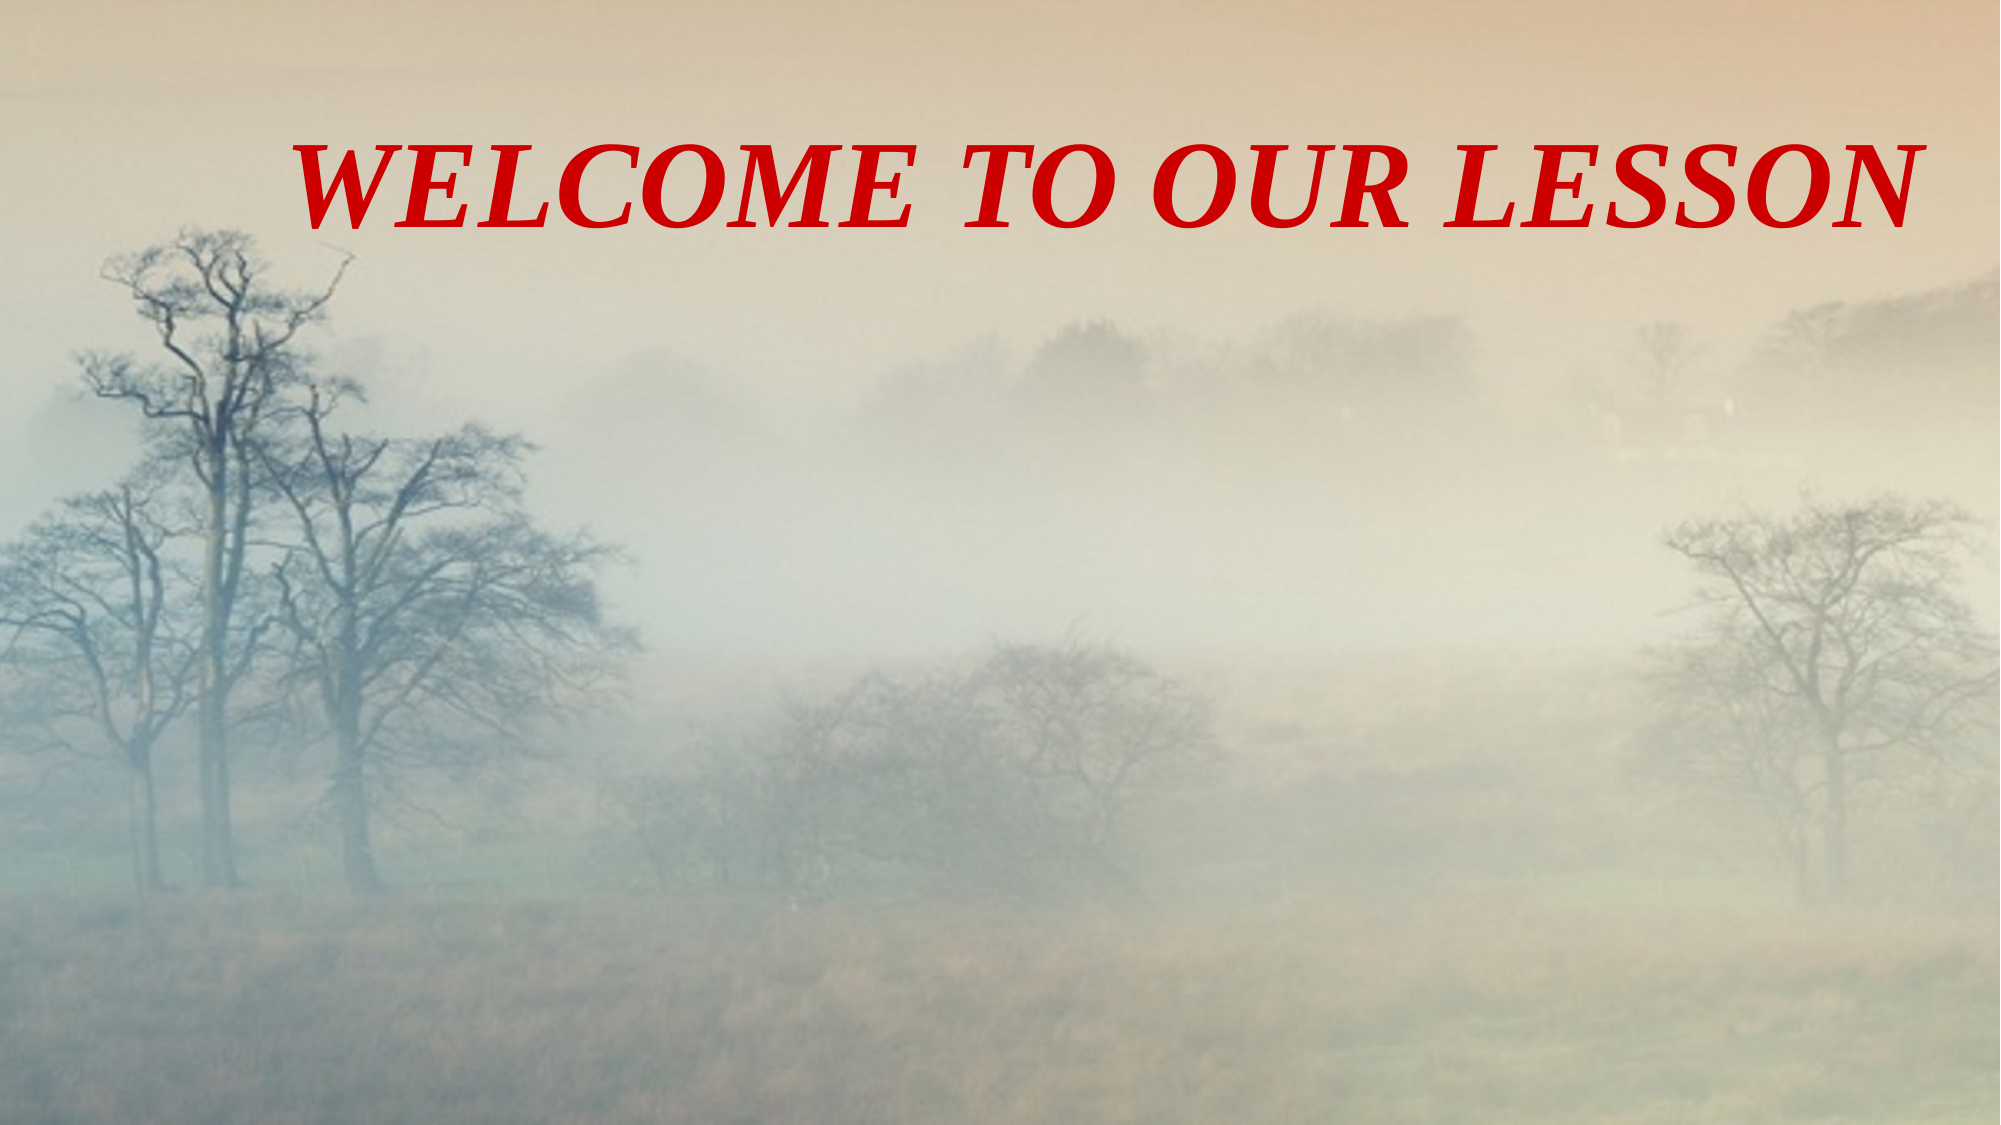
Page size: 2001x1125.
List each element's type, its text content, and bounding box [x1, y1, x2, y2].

text_box WELCOME TO OUR LESSON [269, 94, 1939, 260]
picture [0, 0, 2000, 1125]
